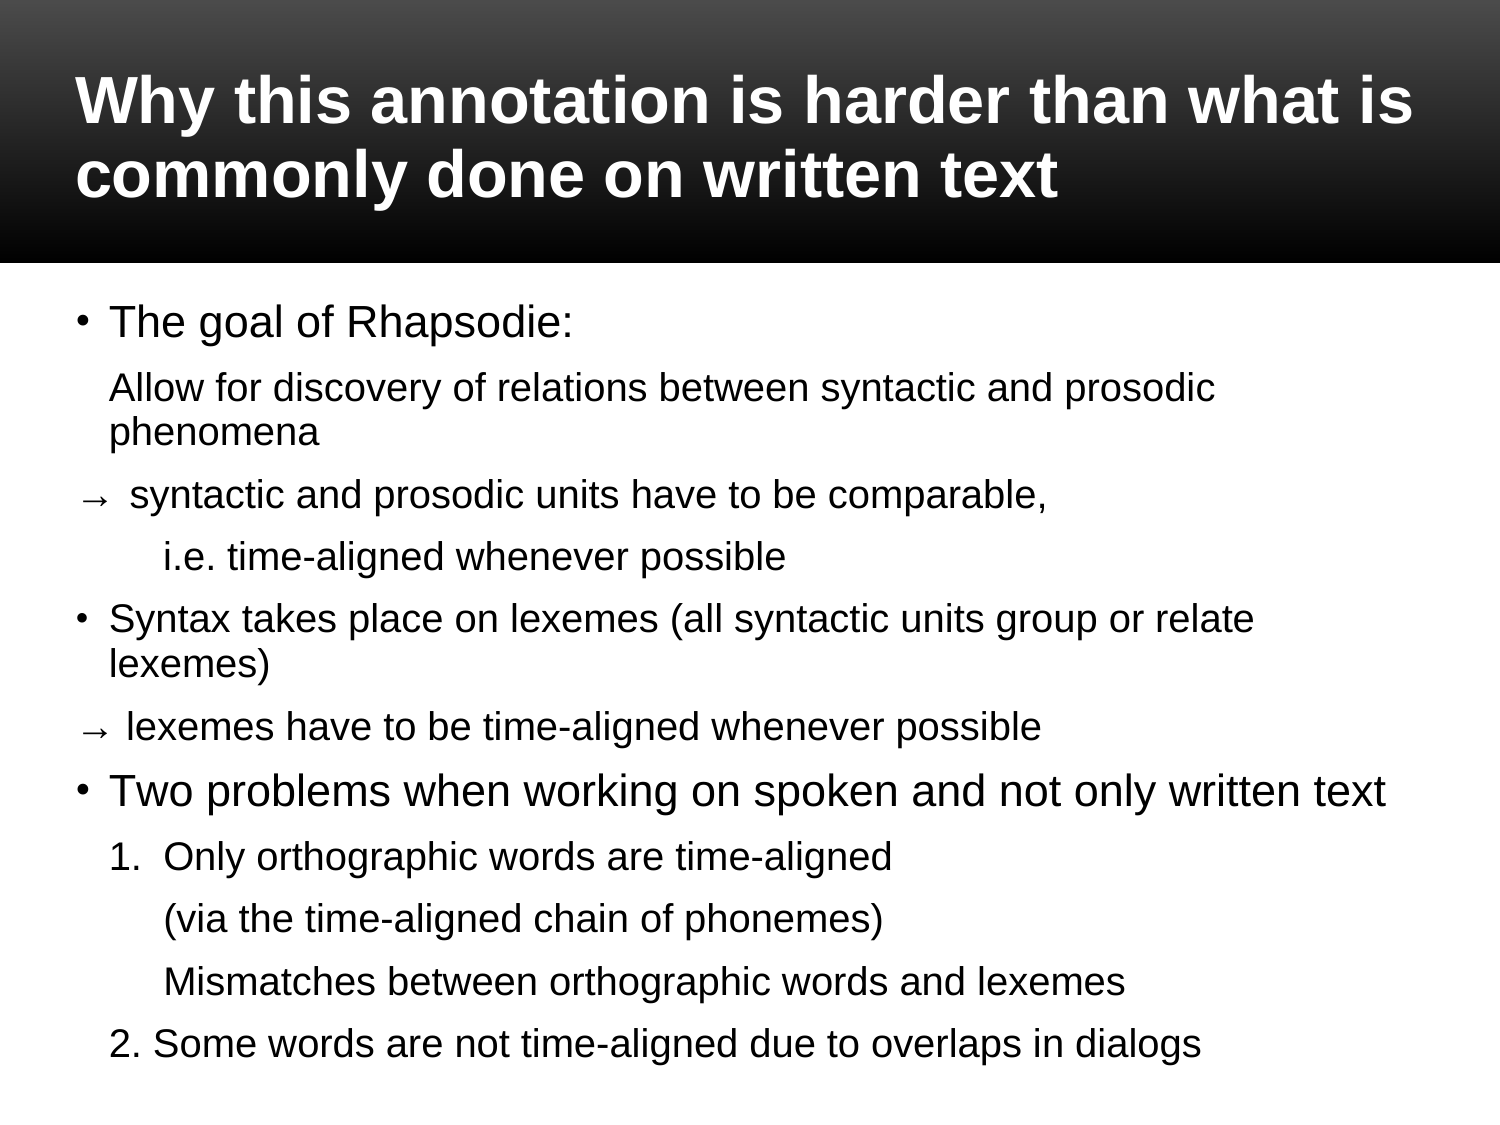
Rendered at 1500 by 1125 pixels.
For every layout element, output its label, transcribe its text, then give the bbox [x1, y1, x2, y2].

list The goal of Rhapsodie: Allow for discovery of relations between syntactic and prosodic phenomena → syntactic and prosodic units have to be comparable, i.e. time-aligned whenever possible Syntax takes place on lexemes (all syntactic units group or relate lexemes) → lexemes have to be time-aligned whenever possible Two problems when working on spoken and not only written text 1. Only orthographic words are time-aligned (via the time-aligned chain of phonemes) Mismatches between orthographic words and lexemes 2. Some words are not time-aligned due to overlaps in dialogs [75, 292, 1425, 1080]
title Why this annotation is harder than what is commonly done on written text [75, 36, 1425, 241]
